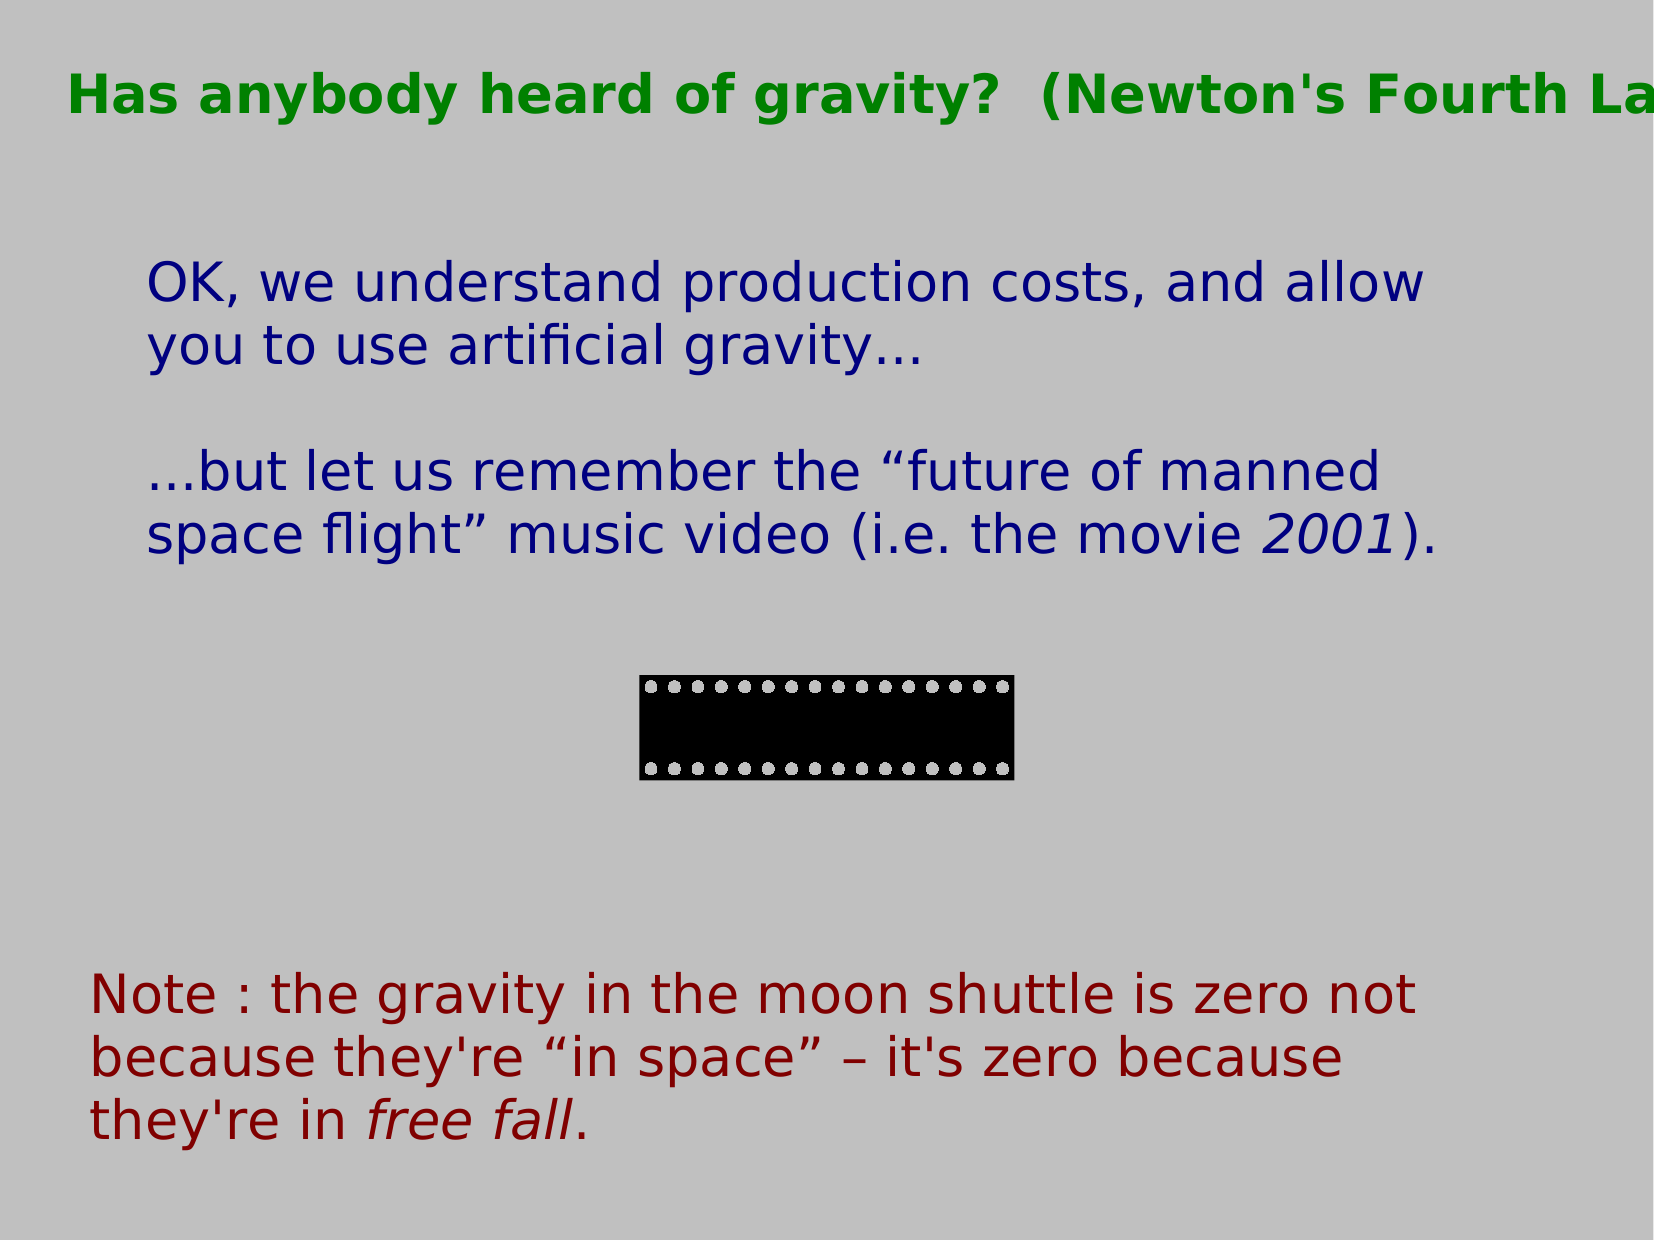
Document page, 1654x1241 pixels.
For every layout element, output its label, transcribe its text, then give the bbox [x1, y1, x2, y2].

text_box Has anybody heard of gravity? (Newton's Fourth Law.) [51, 56, 1603, 135]
text_box [639, 675, 1015, 781]
text_box Note : the gravity in the moon shuttle is zero not because they're “in space” – it's zero because they're in free fall. [75, 956, 1520, 1098]
text_box OK, we understand production costs, and allow you to use artificial gravity... ...but let us remember the “future of manned space flight” music video (i.e. the movie 2001). [131, 243, 1484, 574]
